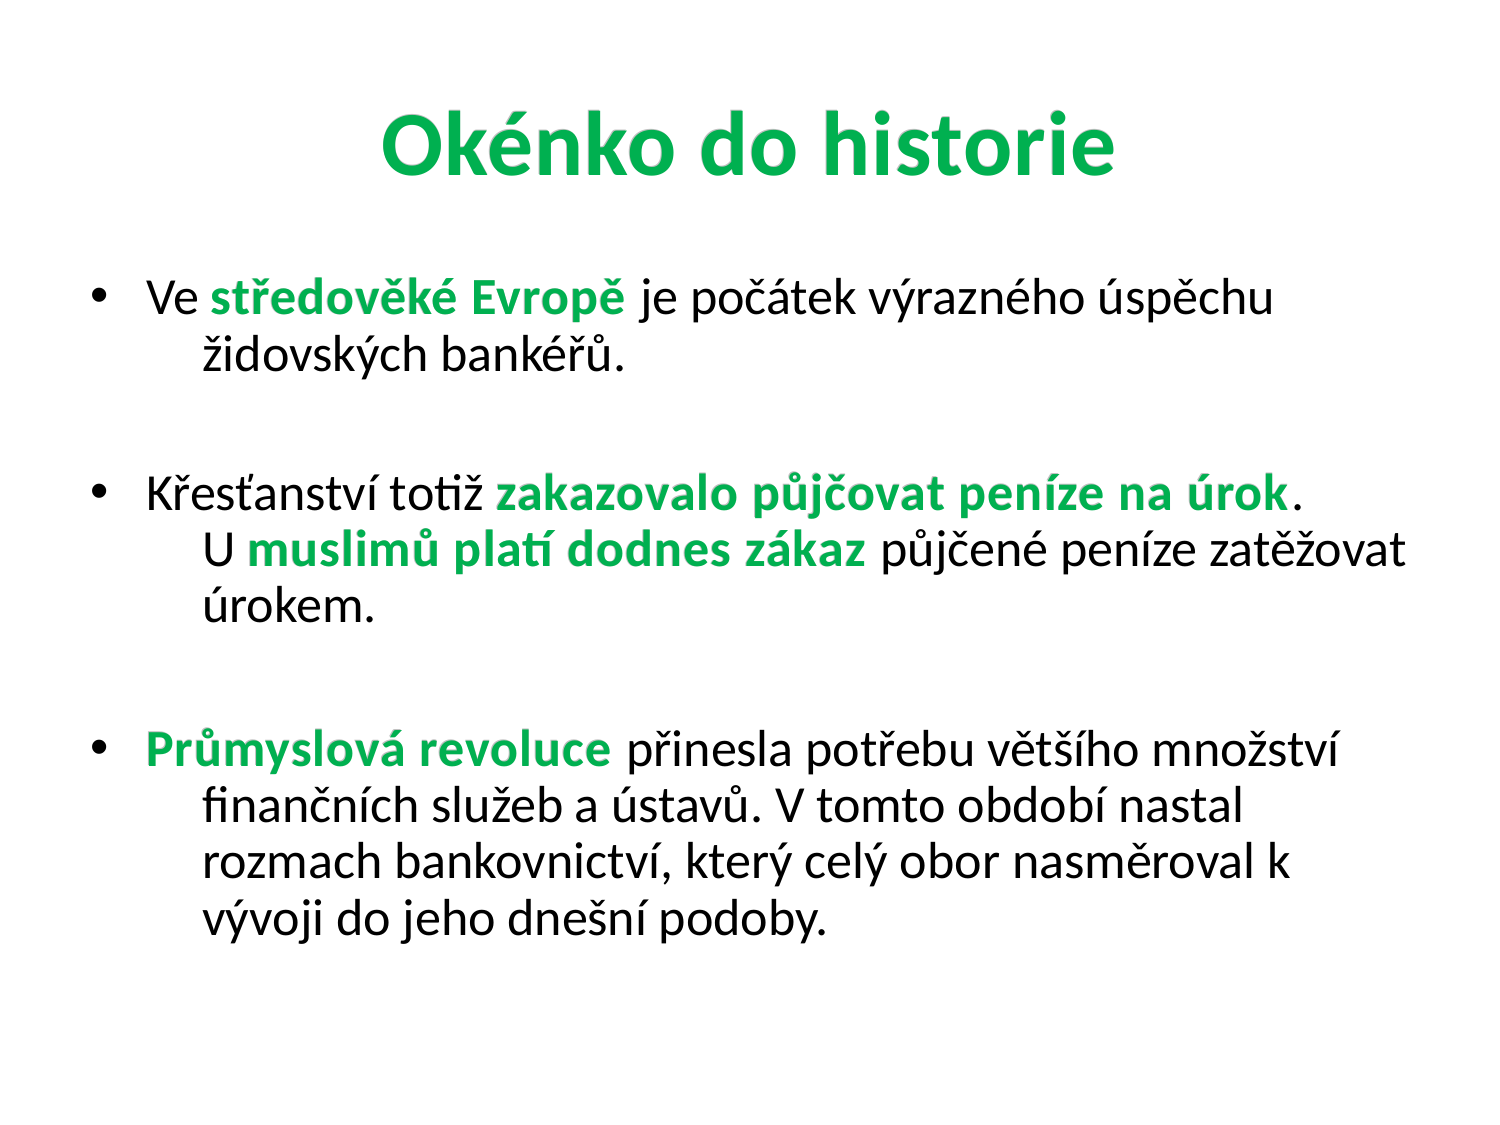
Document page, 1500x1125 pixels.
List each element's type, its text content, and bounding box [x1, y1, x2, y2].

title Okénko do historie [75, 45, 1426, 233]
list Ve středověké Evropě je počátek výrazného úspěchu židovských bankéřů. Křesťanství totiž zakazovalo půjčovat peníze na úrok. U muslimů platí dodnes zákaz půjčené peníze zatěžovat úrokem. Průmyslová revoluce přinesla potřebu většího množství finančních služeb a ústavů. V tomto období nastal rozmach bankovnictví, který celý obor nasměroval k vývoji do jeho dnešní podoby. [75, 262, 1426, 1005]
